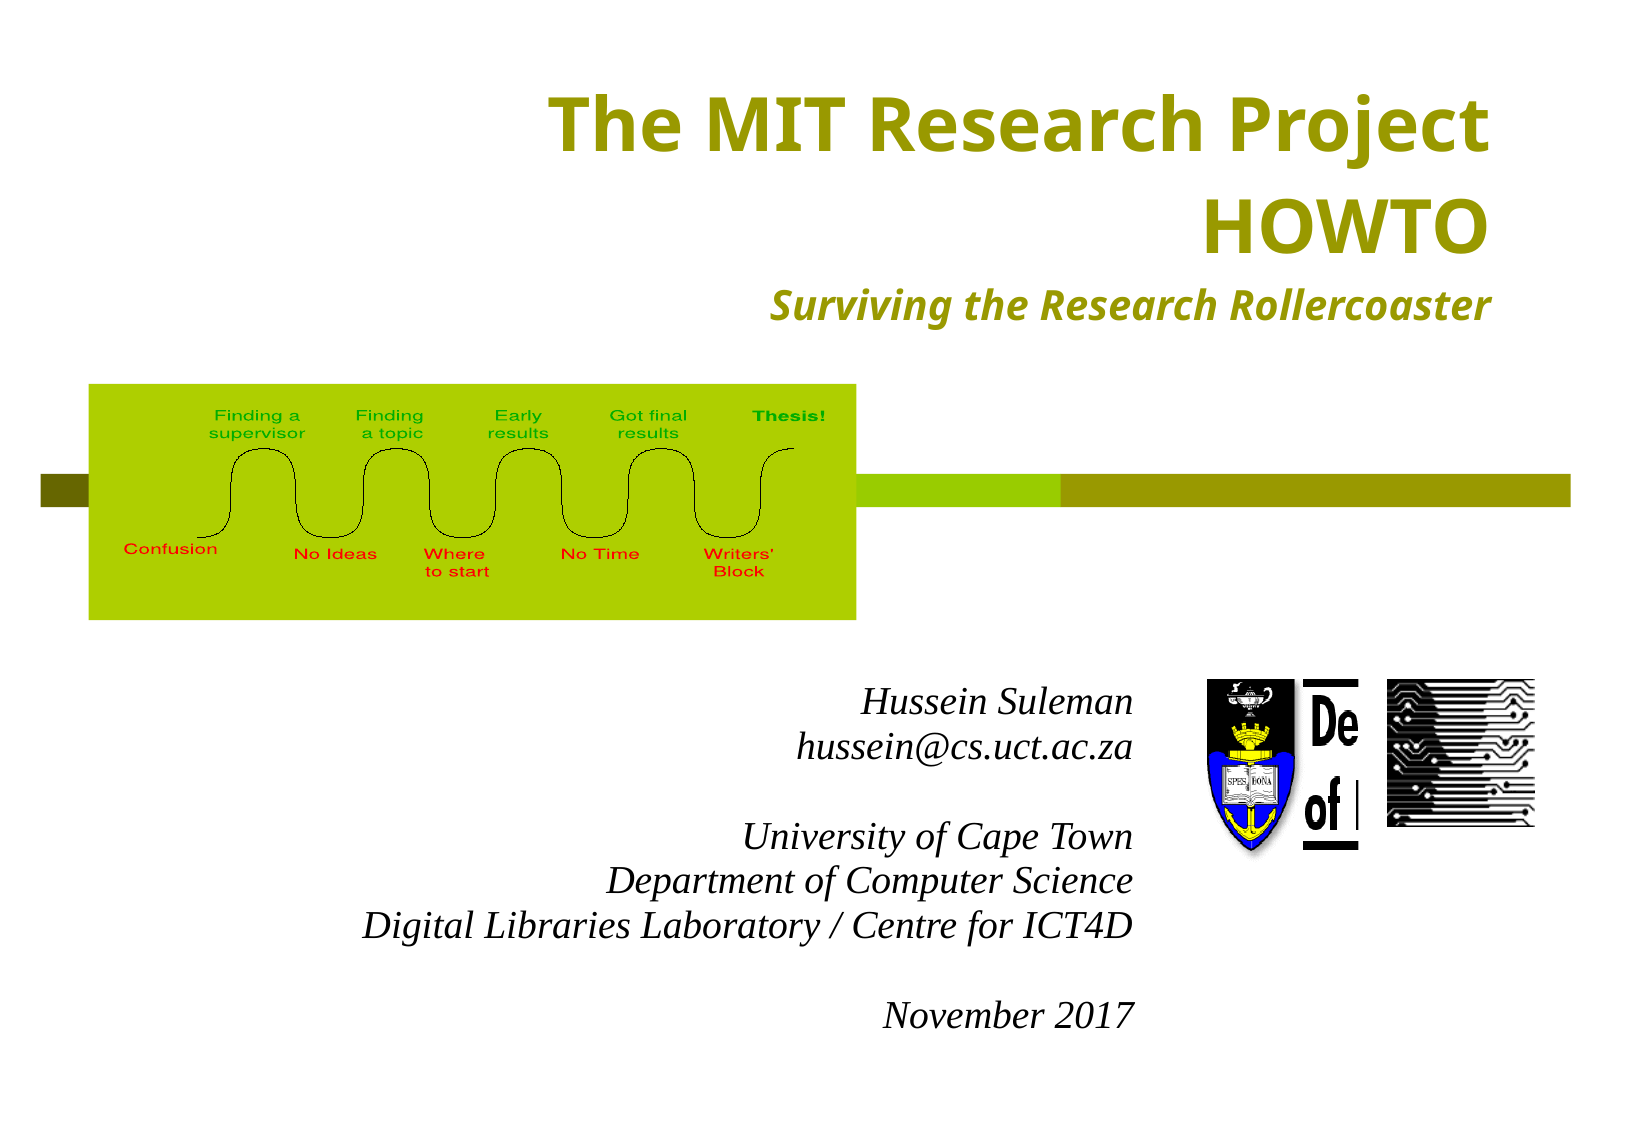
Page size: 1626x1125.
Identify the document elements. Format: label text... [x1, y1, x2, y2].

text_box [521, 412, 527, 421]
text_box [88, 383, 857, 621]
text_box [626, 412, 637, 421]
picture [1198, 679, 1359, 866]
text_box [778, 413, 789, 422]
text_box [618, 430, 646, 439]
text_box [412, 412, 423, 424]
text_box [533, 428, 549, 439]
text_box [610, 410, 625, 421]
text_box [648, 430, 657, 439]
subtitle Hussein Suleman hussein@cs.uct.ac.za University of Cape Town Department of Computer Science Digital Libraries Laboratory / Centre for ICT4D November 2017 [324, 679, 1149, 1053]
text_box [820, 410, 825, 421]
text_box [790, 413, 801, 422]
text_box [532, 413, 542, 424]
text_box [649, 410, 655, 421]
text_box [671, 412, 683, 421]
text_box [807, 413, 818, 422]
text_box [384, 410, 395, 421]
text_box [496, 410, 508, 421]
text_box [752, 410, 765, 421]
text_box [413, 430, 423, 439]
text_box [766, 410, 777, 421]
text_box [802, 410, 806, 421]
text_box [385, 430, 396, 439]
text_box [663, 428, 679, 439]
text_box [509, 412, 520, 421]
text_box [517, 430, 527, 439]
picture [1387, 679, 1535, 827]
text_box [660, 412, 670, 421]
text_box [488, 430, 516, 439]
text_box [637, 411, 643, 421]
text_box [397, 430, 408, 442]
text_box [401, 412, 411, 421]
title The MIT Research Project HOWTO Surviving the Research Rollercoaster [383, 87, 1506, 443]
